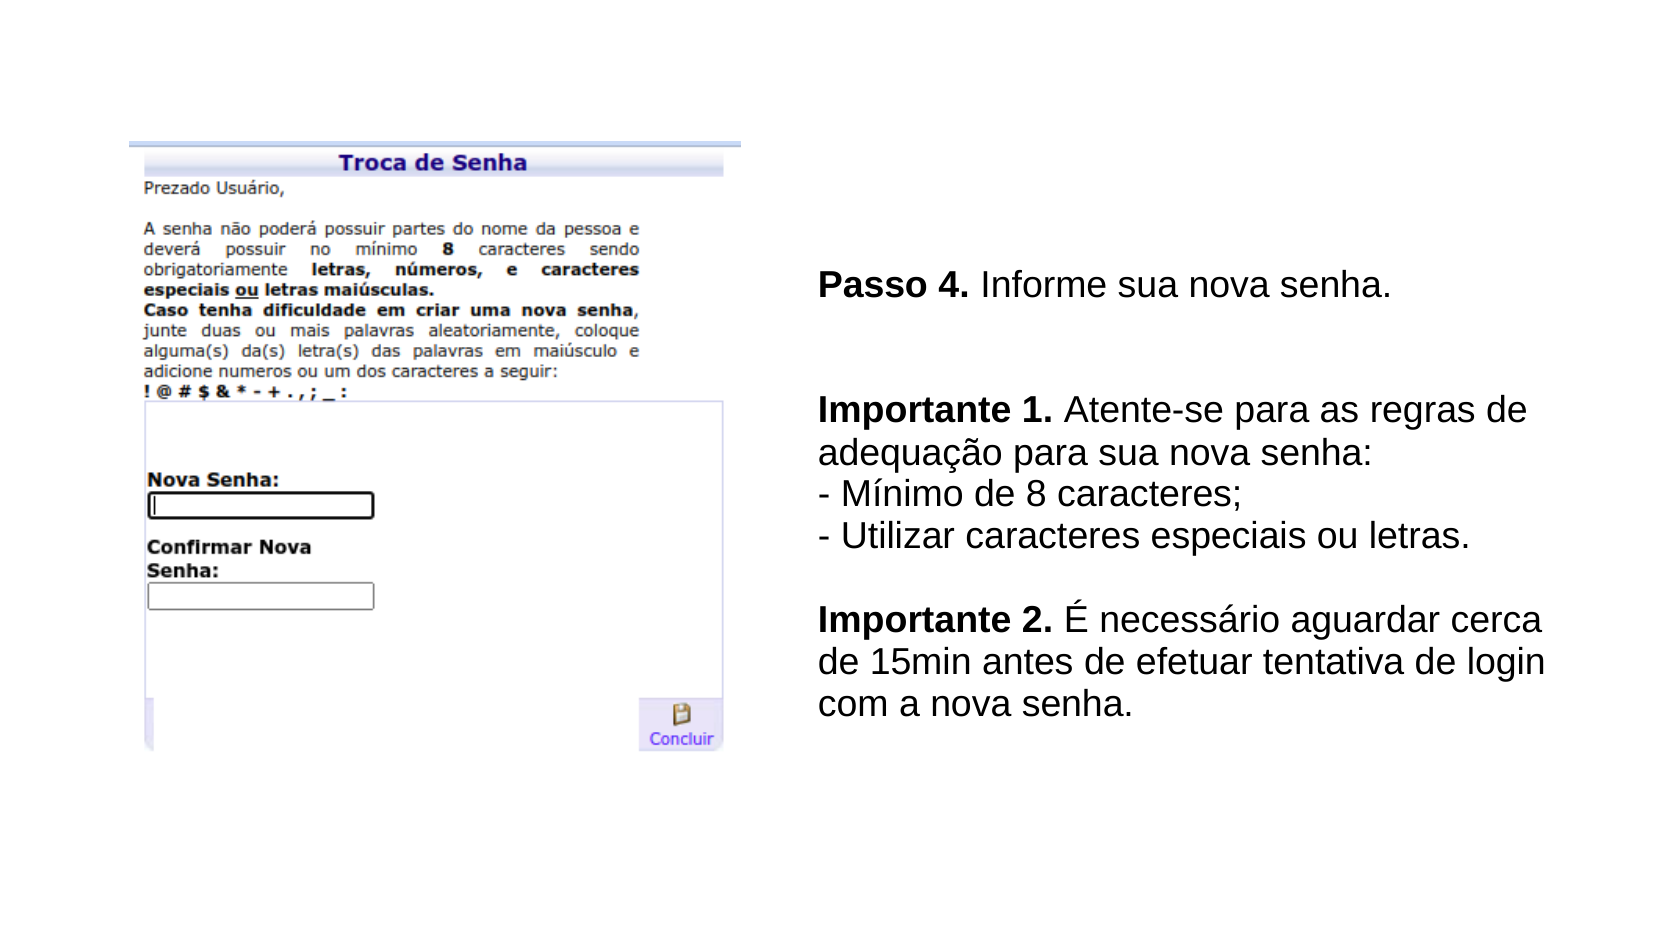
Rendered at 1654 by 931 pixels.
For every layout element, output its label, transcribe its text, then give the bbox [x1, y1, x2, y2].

picture [129, 141, 741, 803]
text_box Passo 4. Informe sua nova senha. Importante 1. Atente-se para as regras de adequação para sua nova senha: - Mínimo de 8 caracteres; - Utilizar caracteres especiais ou letras. Importante 2. É necessário aguardar cerca de 15min antes de efetuar tentativa de login com a nova senha. [803, 255, 1607, 733]
